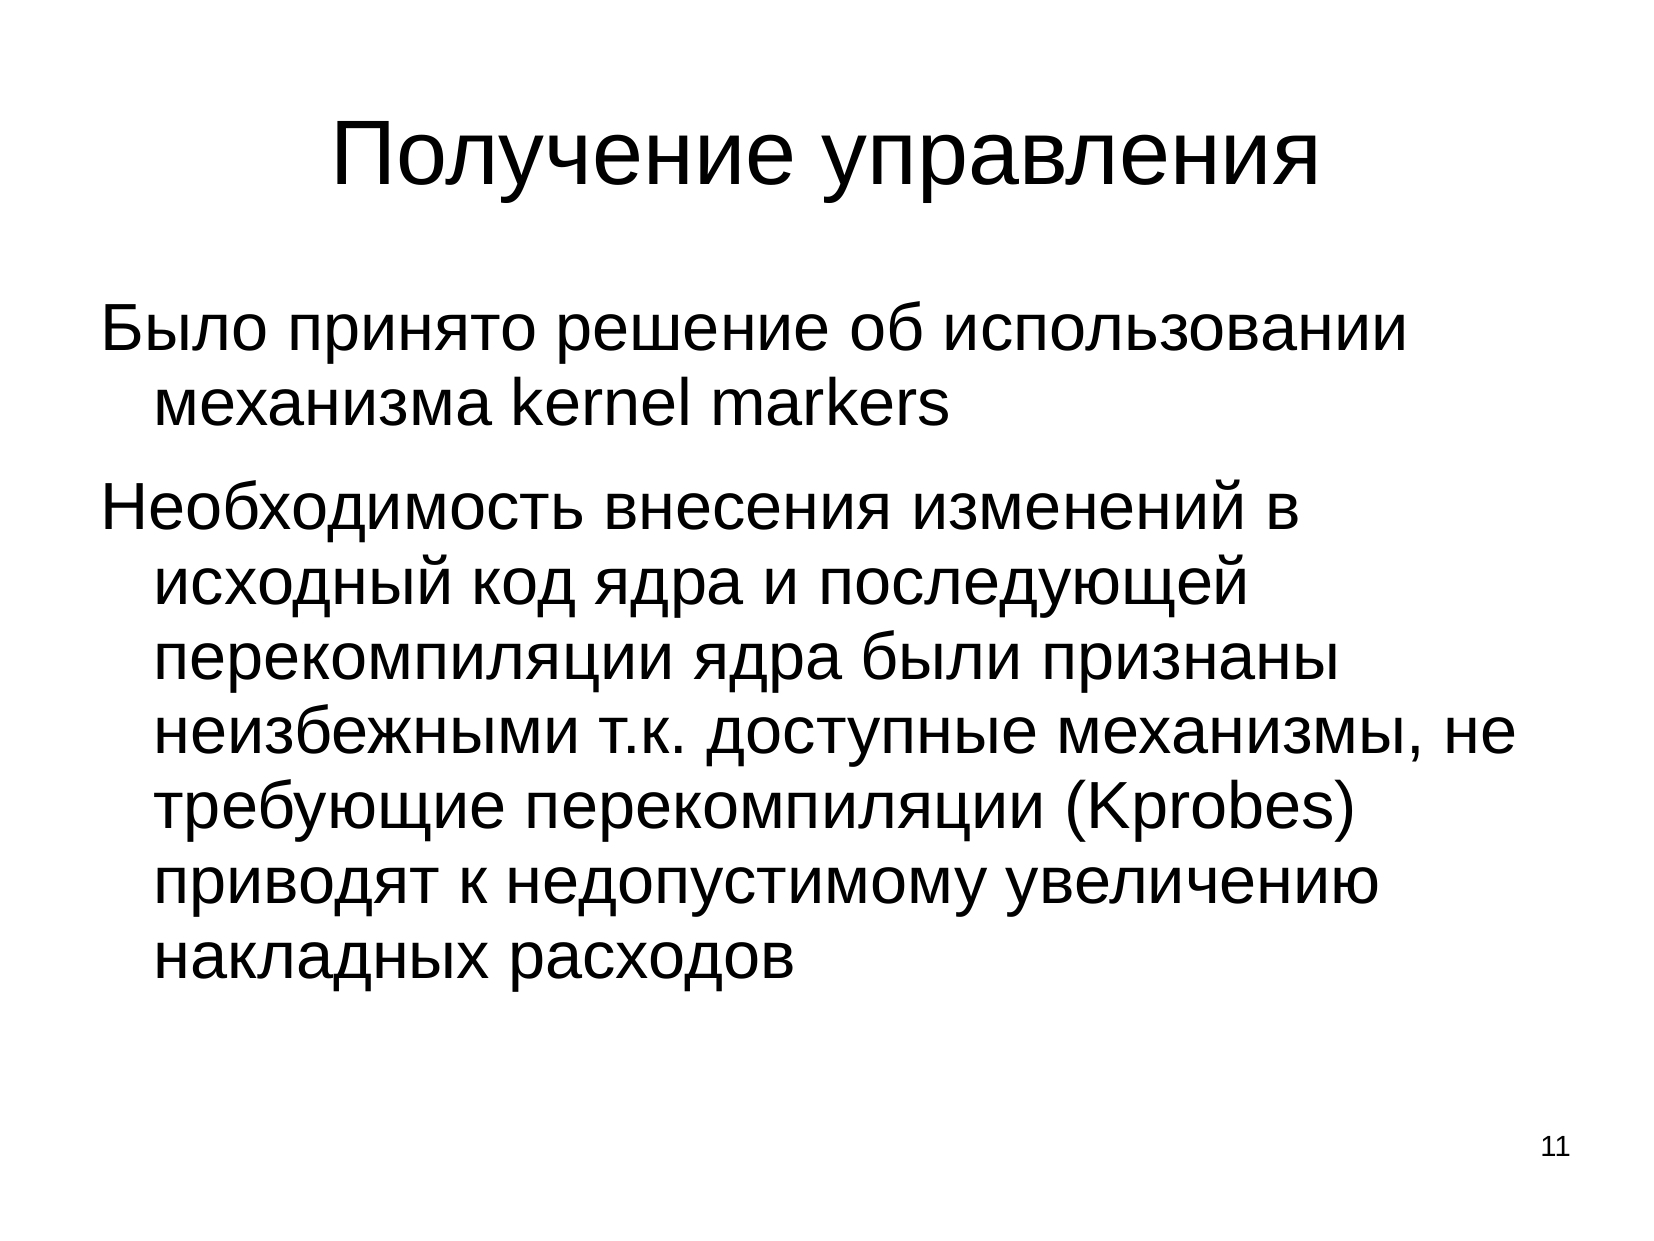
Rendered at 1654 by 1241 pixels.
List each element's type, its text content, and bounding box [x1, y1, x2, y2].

list Было принято решение об использовании механизма kernel markers Необходимость внесения изменений в исходный код ядра и последующей перекомпиляции ядра были признаны неизбежными т.к. доступные механизмы, не требующие перекомпиляции (Kprobes) приводят к недопустимому увеличению накладных расходов [82, 290, 1571, 1094]
title Получение управления [82, 56, 1571, 250]
